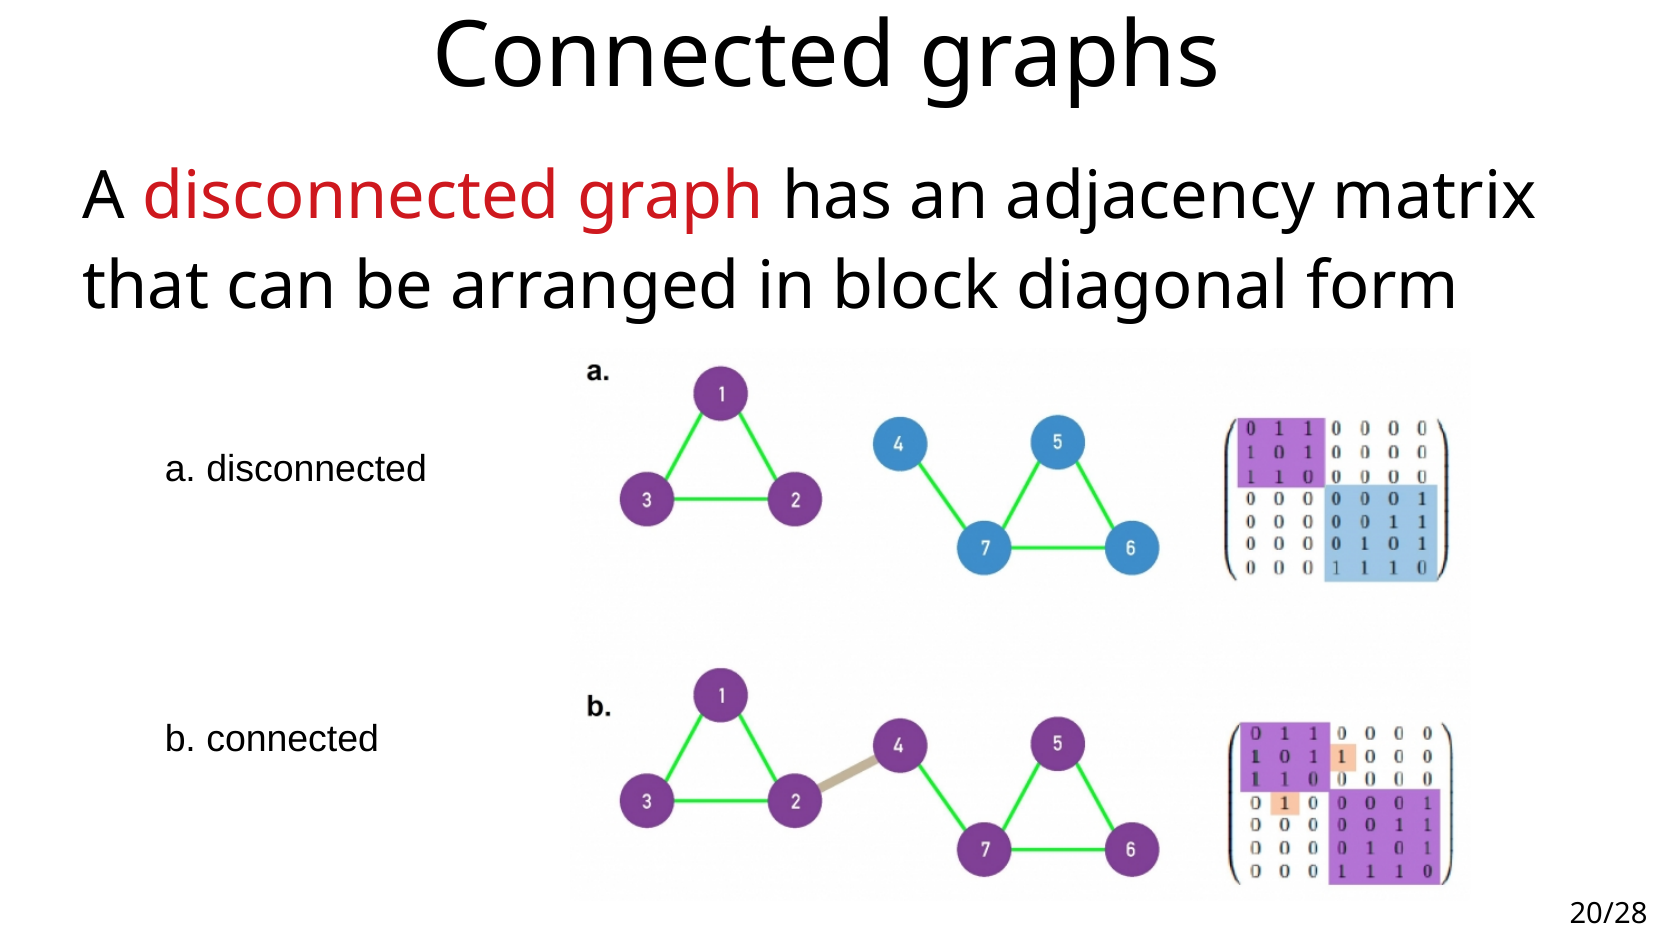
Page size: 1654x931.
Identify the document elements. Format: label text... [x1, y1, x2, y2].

picture [570, 348, 1471, 901]
title Connected graphs [82, 0, 1571, 146]
text_box a. disconnected [150, 439, 481, 526]
list A disconnected graph has an adjacency matrix that can be arranged in block diagonal form [82, 146, 1571, 344]
text_box b. connected [150, 709, 481, 796]
